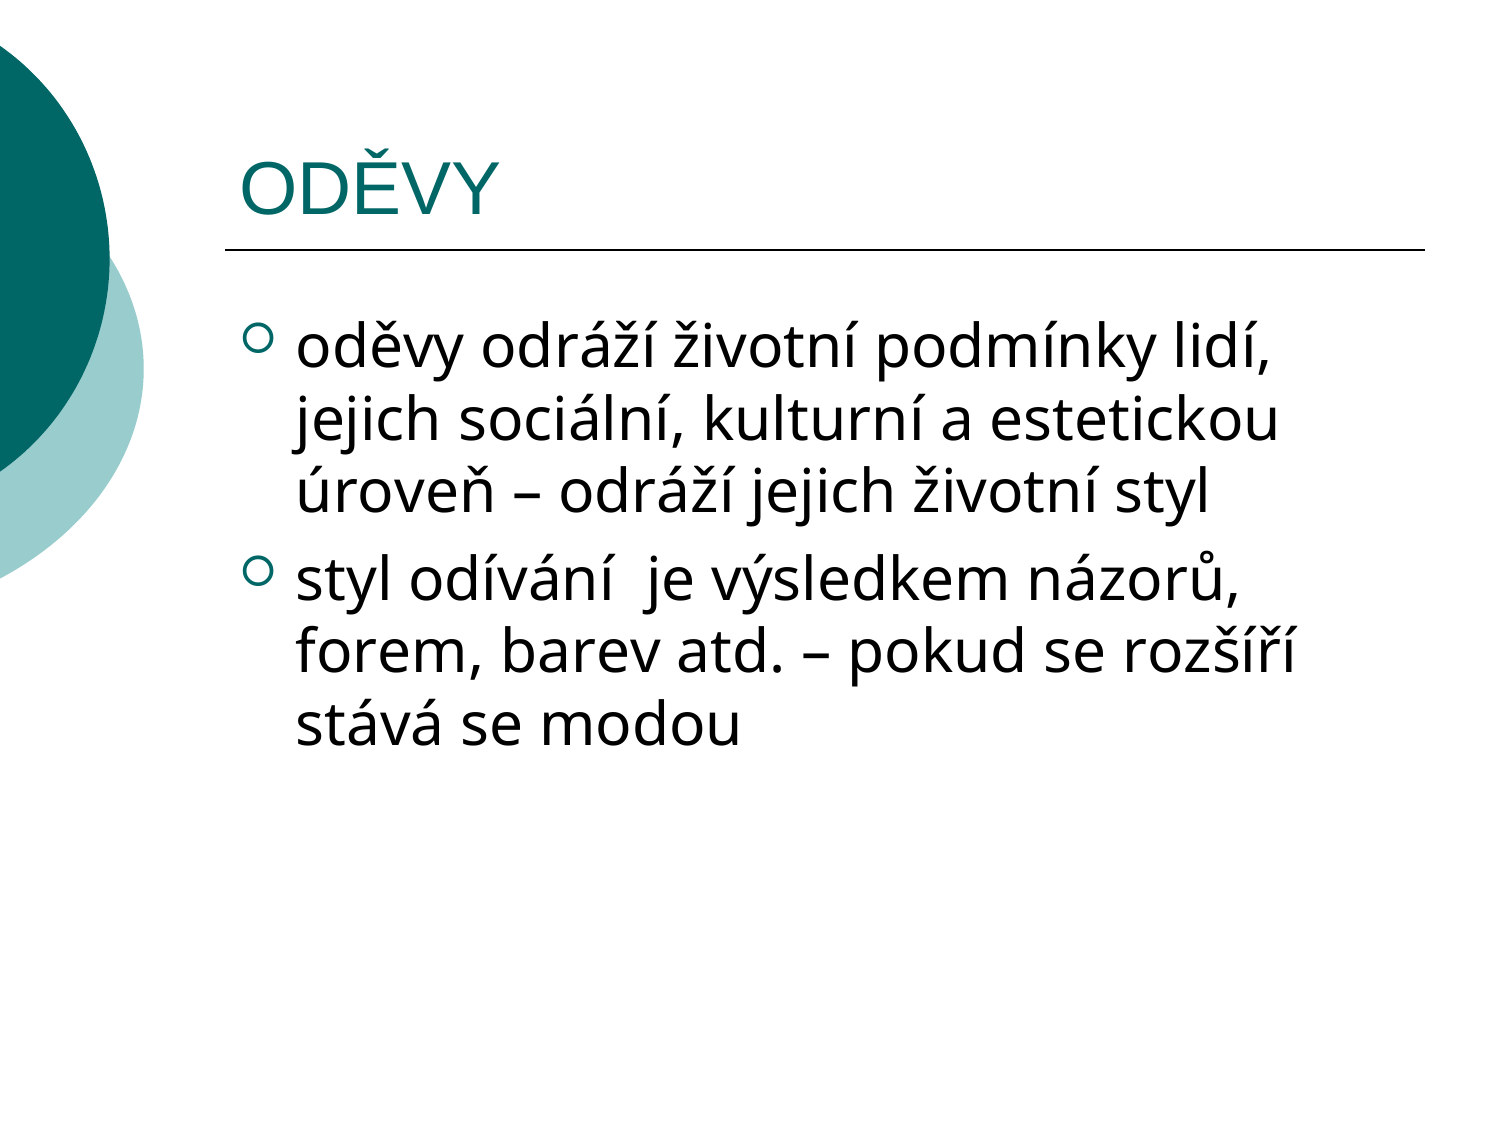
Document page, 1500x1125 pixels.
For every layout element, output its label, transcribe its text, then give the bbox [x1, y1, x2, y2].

list oděvy odráží životní podmínky lidí, jejich sociální, kulturní a estetickou úroveň – odráží jejich životní styl styl odívání je výsledkem názorů, forem, barev atd. – pokud se rozšíří stává se modou [224, 299, 1425, 975]
title ODĚVY [224, 49, 1425, 237]
